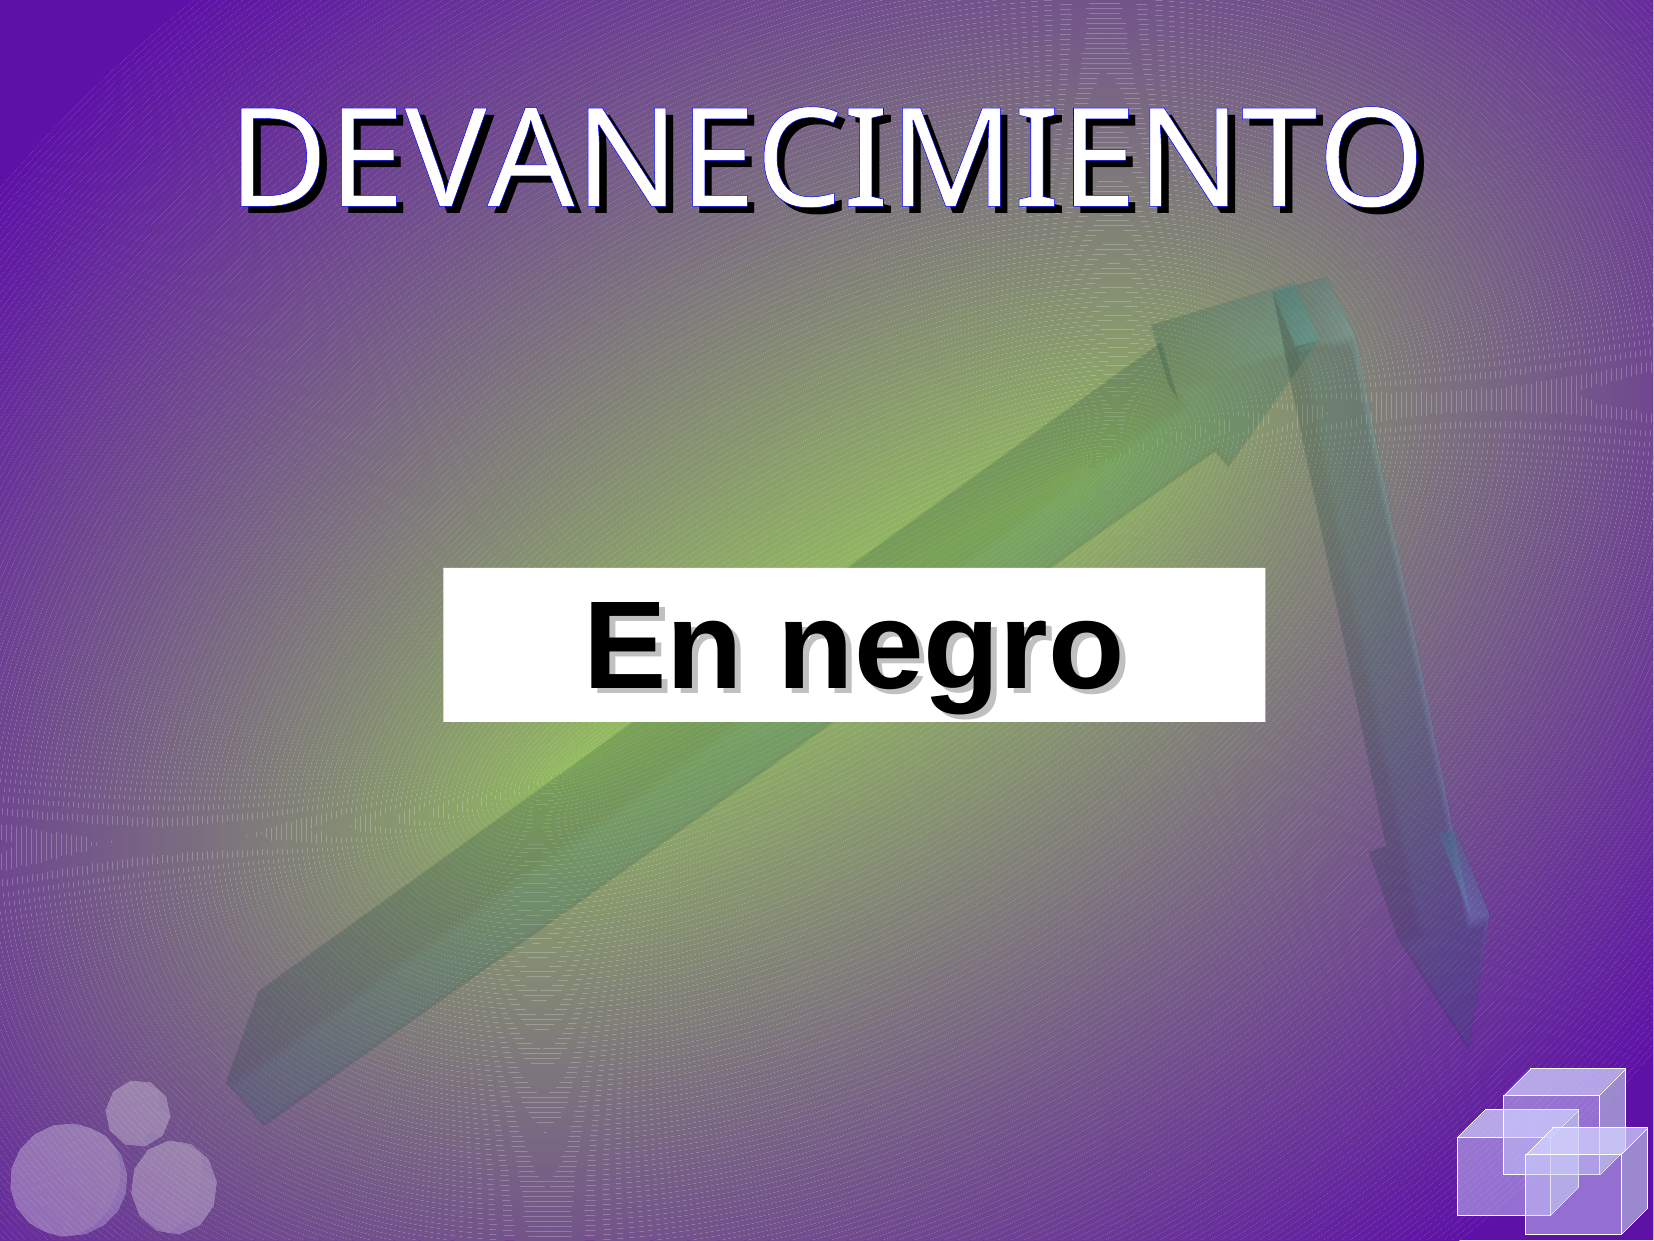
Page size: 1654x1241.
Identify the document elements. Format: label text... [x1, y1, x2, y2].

title DEVANECIMIENTO [82, 49, 1571, 257]
title En negro [443, 567, 1266, 722]
